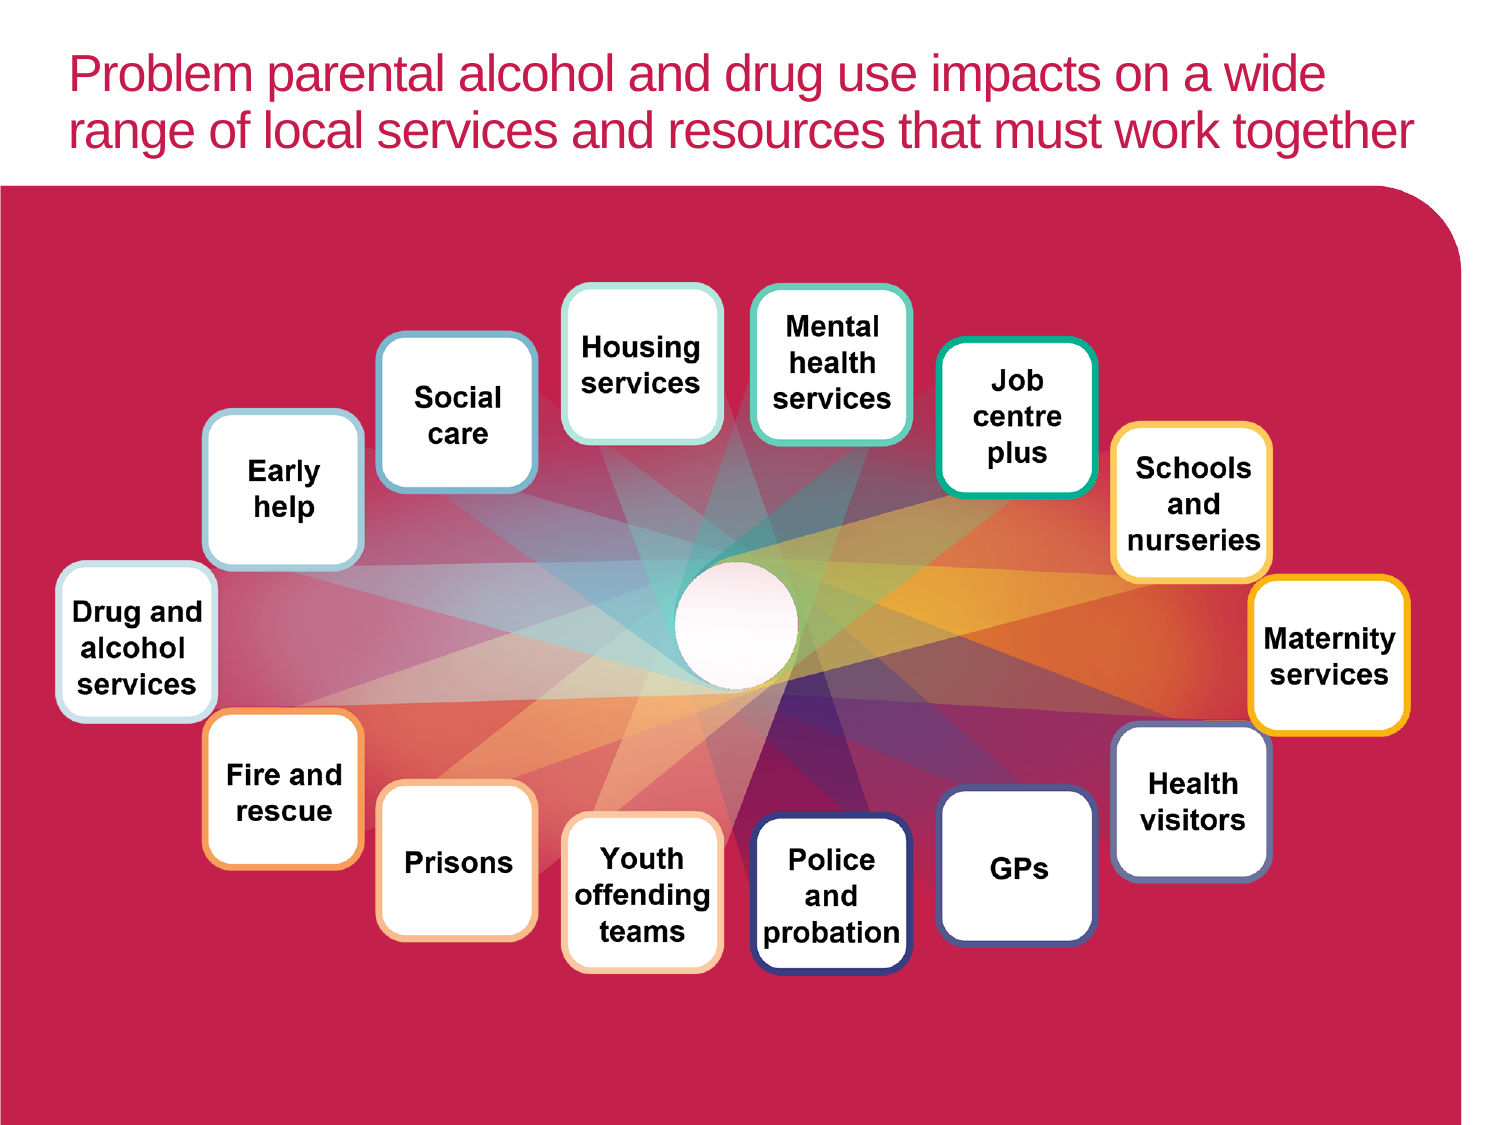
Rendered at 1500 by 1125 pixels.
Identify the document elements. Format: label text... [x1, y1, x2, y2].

picture [0, 0, 1500, 1125]
title Problem parental alcohol and drug use impacts on a wide range of local services and resources that must work together [53, 39, 1459, 158]
